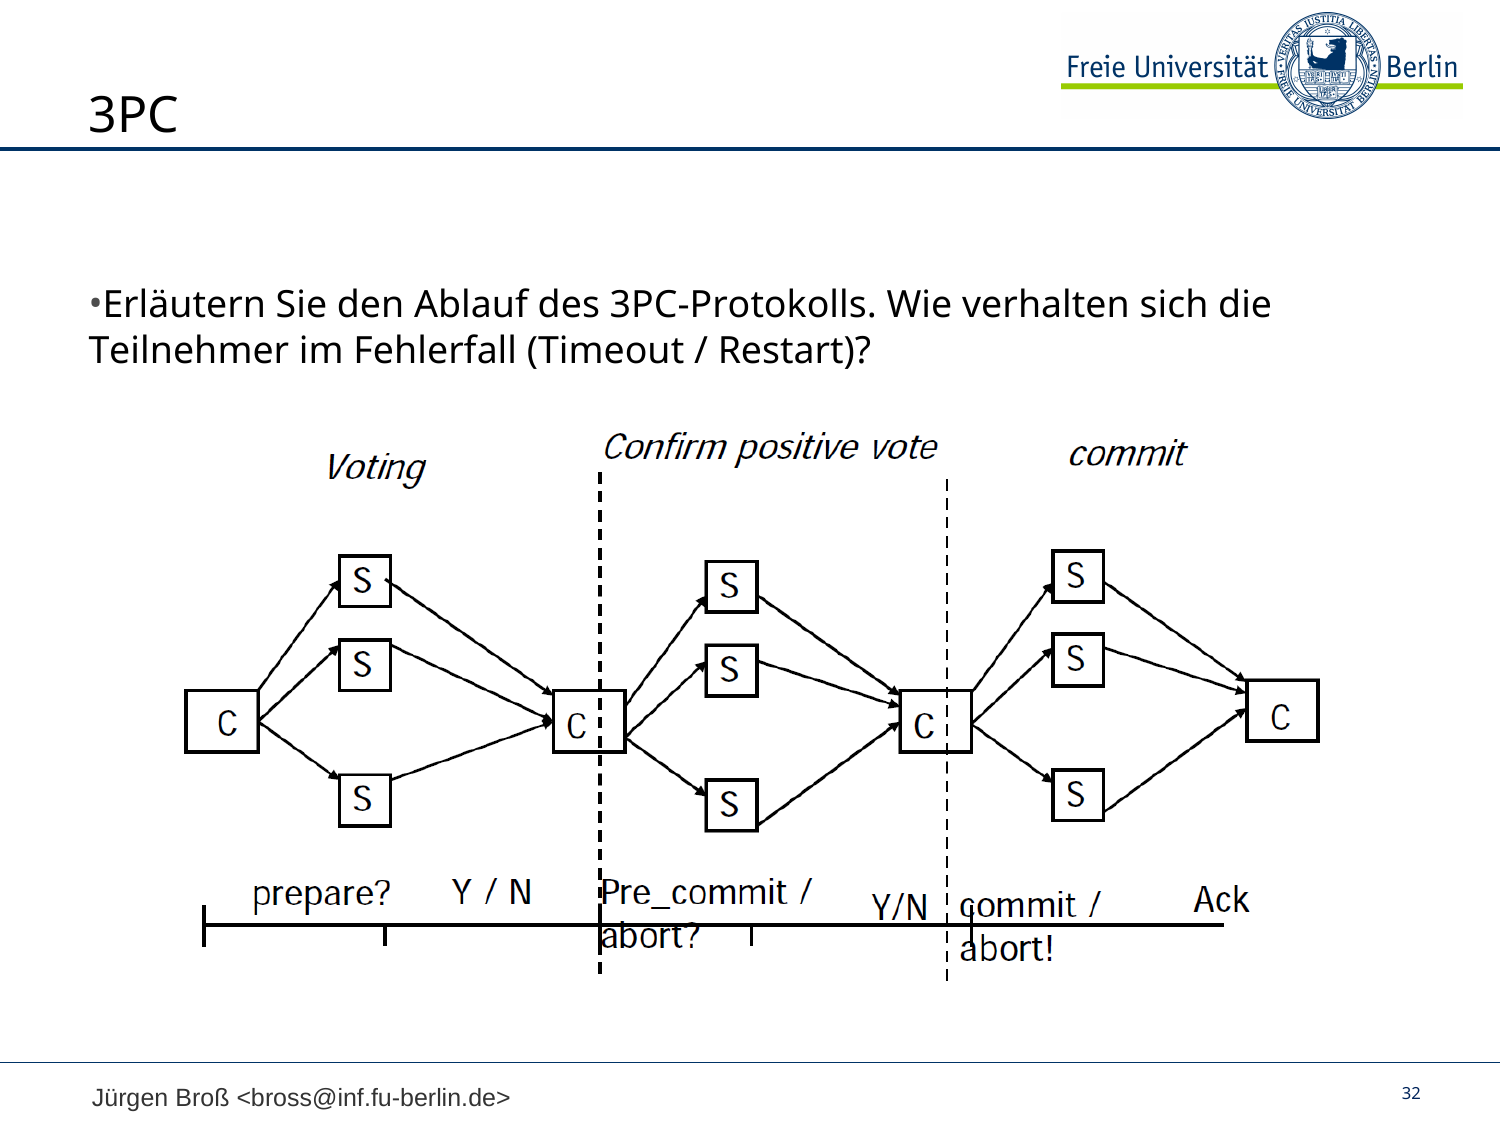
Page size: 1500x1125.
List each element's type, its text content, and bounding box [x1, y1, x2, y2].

list Erläutern Sie den Ablauf des 3PC-Protokolls. Wie verhalten sich die Teilnehmer im Fehlerfall (Timeout / Restart)? [88, 278, 1459, 1022]
title 3PC [88, 54, 1275, 143]
picture [1061, 12, 1463, 119]
picture [147, 395, 1359, 1034]
